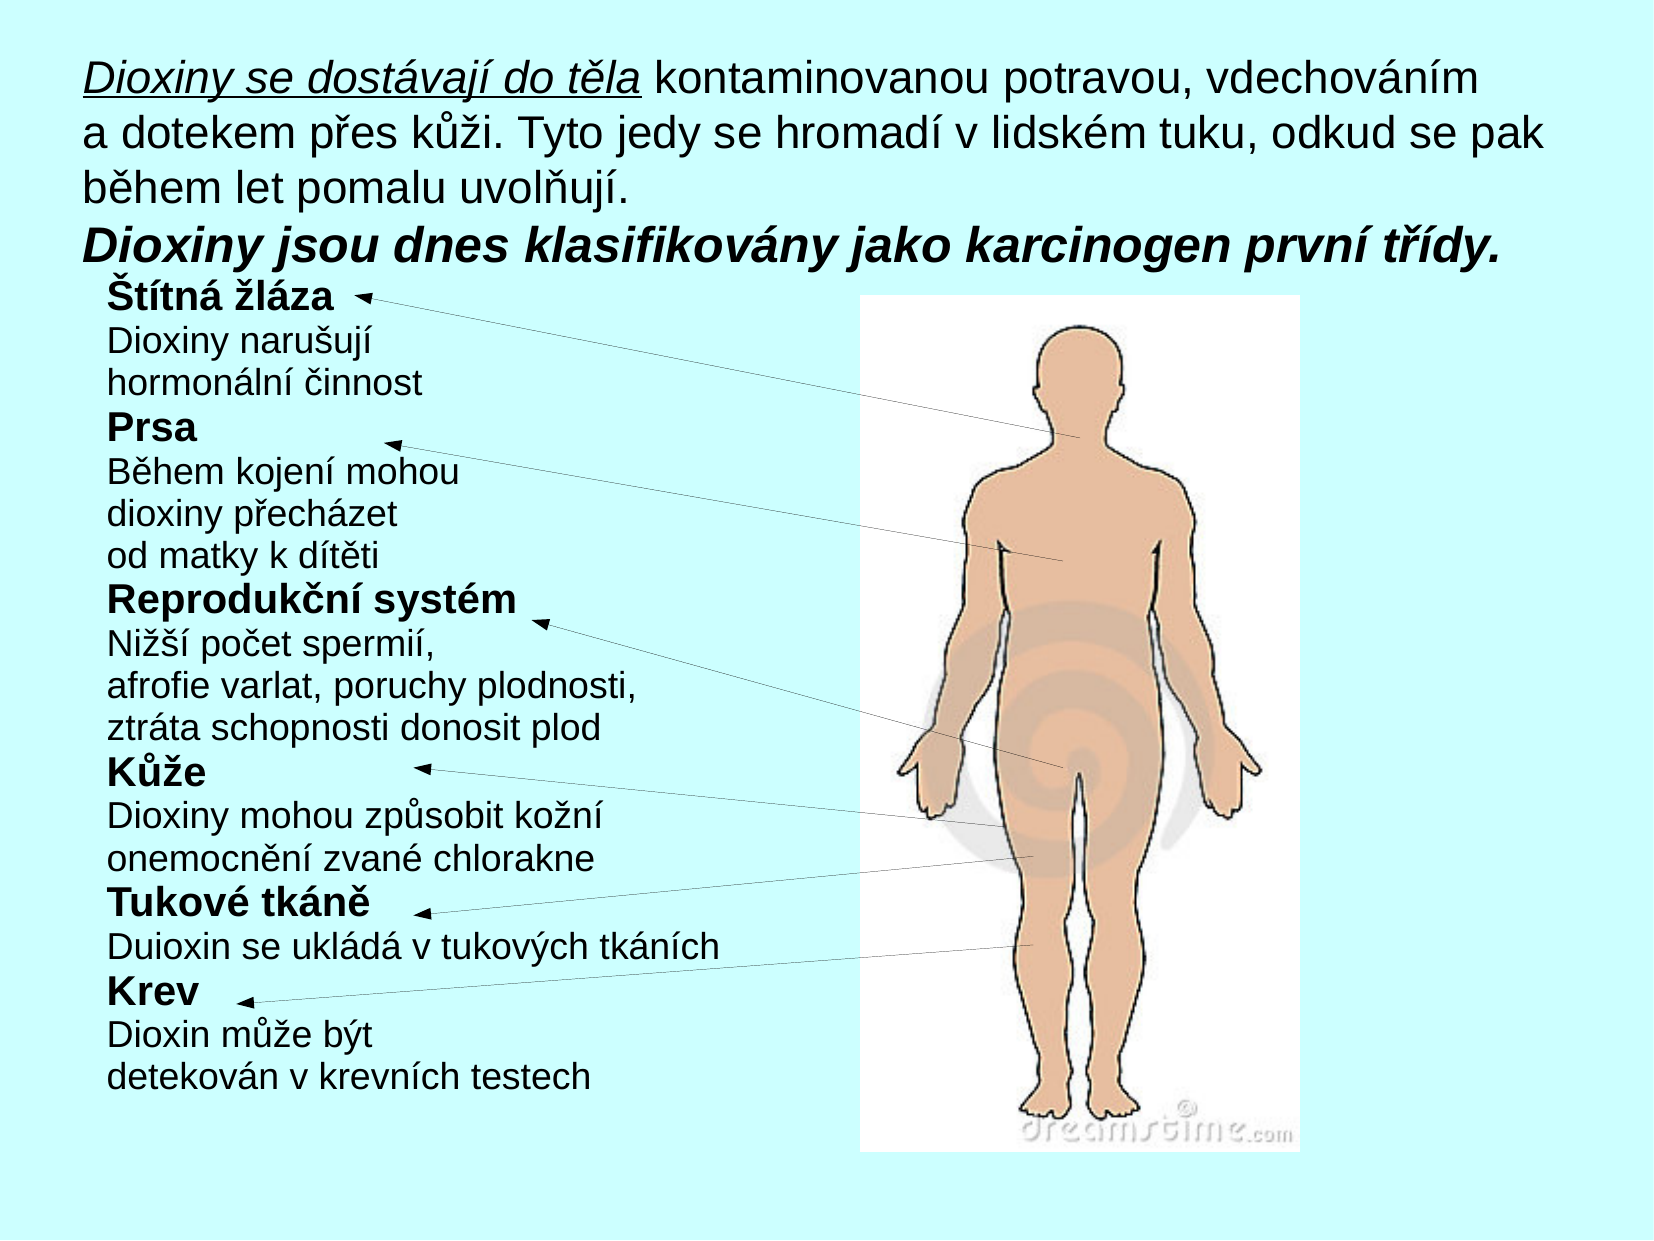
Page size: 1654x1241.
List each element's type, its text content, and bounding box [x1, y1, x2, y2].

title Dioxiny se dostávají do těla kontaminovanou potravou, vdechováním a dotekem přes kůži. Tyto jedy se hromadí v lidském tuku, odkud se pak během let pomalu uvolňují. Dioxiny jsou dnes klasifikovány jako karcinogen první třídy. [82, 47, 1571, 315]
text_box Štítná žláza Dioxiny narušují hormonální činnost Prsa Během kojení mohou dioxiny přecházet od matky k dítěti Reprodukční systém Nižší počet spermií, afrofie varlat, poruchy plodnosti, ztráta schopnosti donosit plod Kůže Dioxiny mohou způsobit kožní onemocnění zvané chlorakne Tukové tkáně Duioxin se ukládá v tukových tkáních Krev Dioxin může být detekován v krevních testech [91, 265, 1093, 1197]
picture [1093, 315, 1300, 1152]
